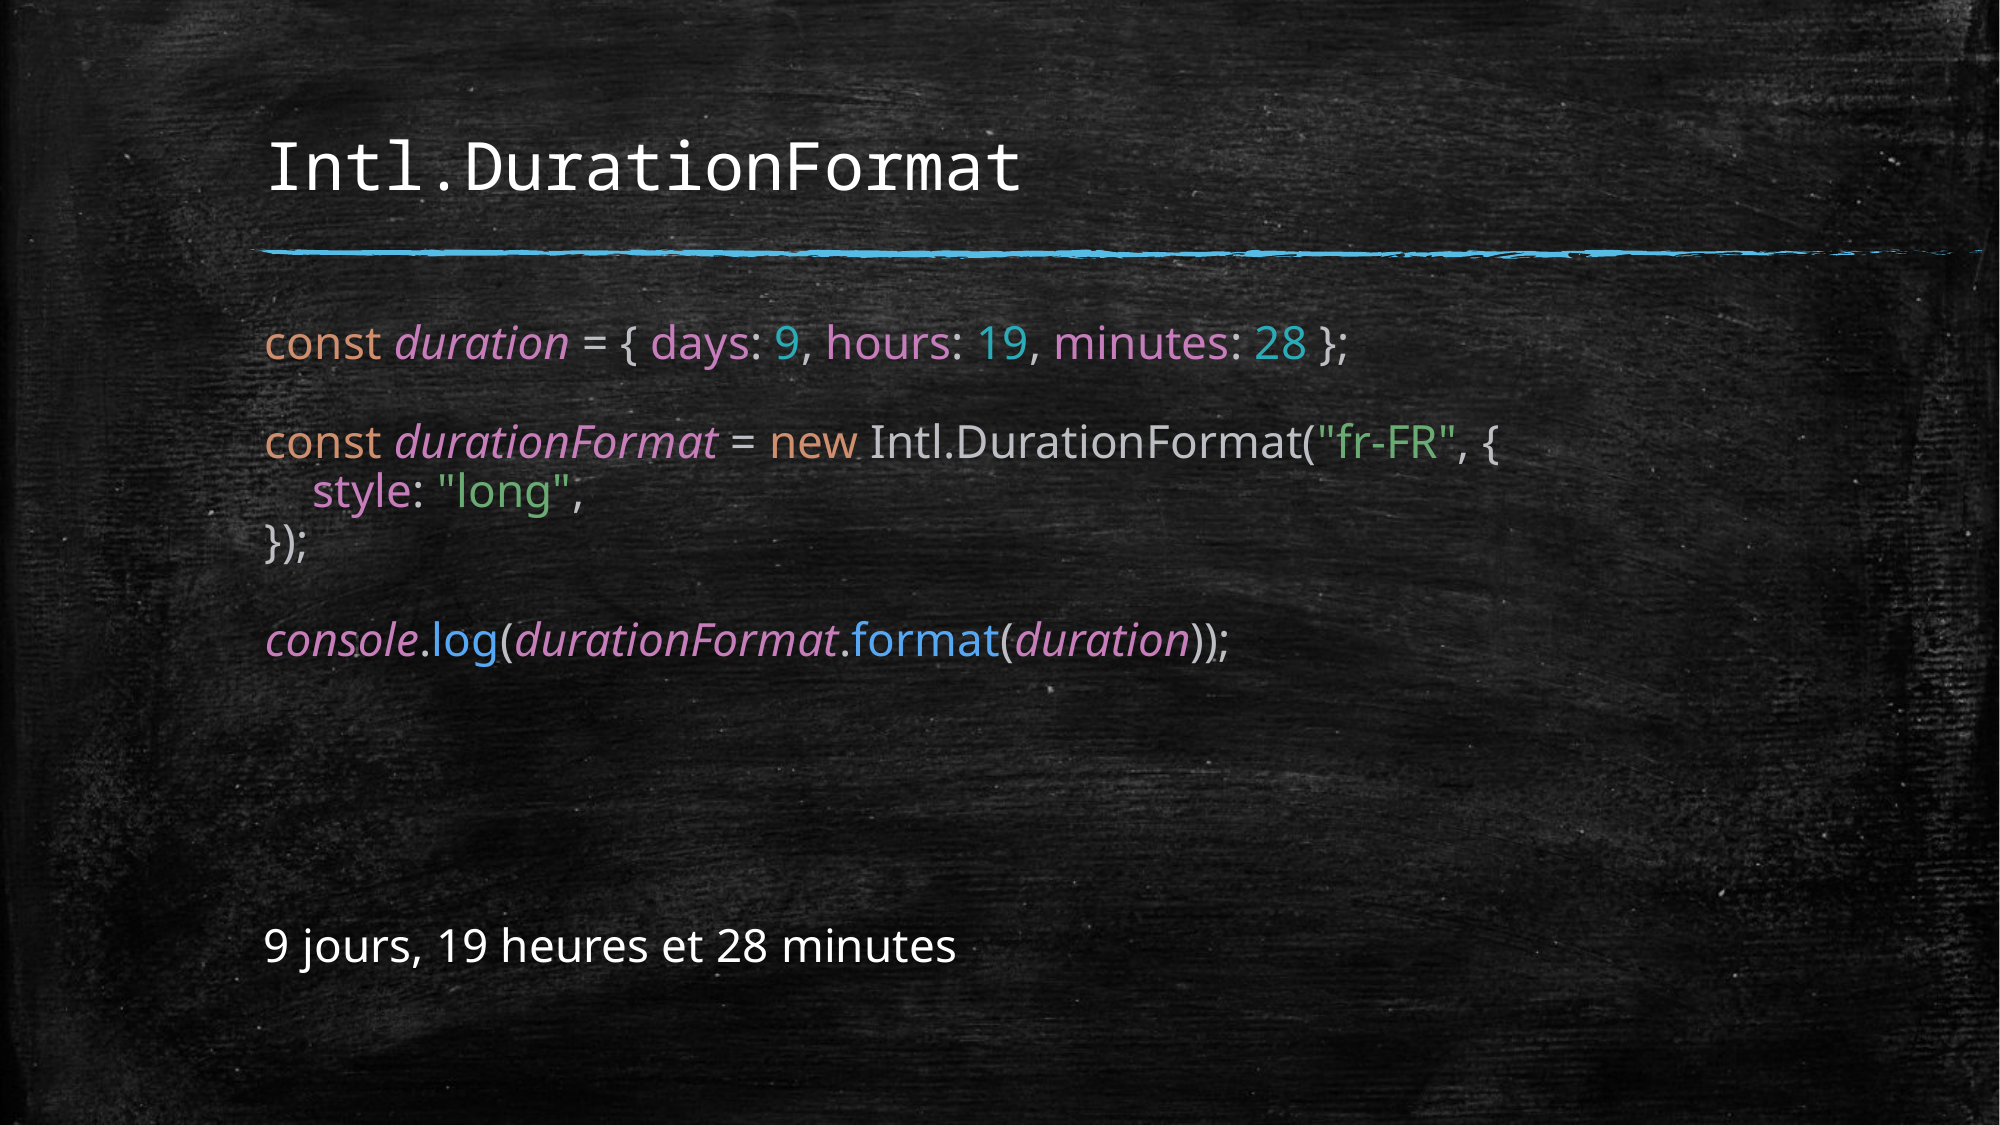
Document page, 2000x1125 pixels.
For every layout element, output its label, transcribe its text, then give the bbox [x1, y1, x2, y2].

list 9 jours, 19 heures et 28 minutes [248, 915, 1749, 1066]
picture [0, 0, 2000, 1125]
title Intl.DurationFormat [249, 45, 1750, 213]
list const duration = { days: 9, hours: 19, minutes: 28 }; const durationFormat = new Intl.DurationFormat("fr-FR", { style: "long", }); console.log(durationFormat.format(duration)); [249, 312, 1750, 913]
